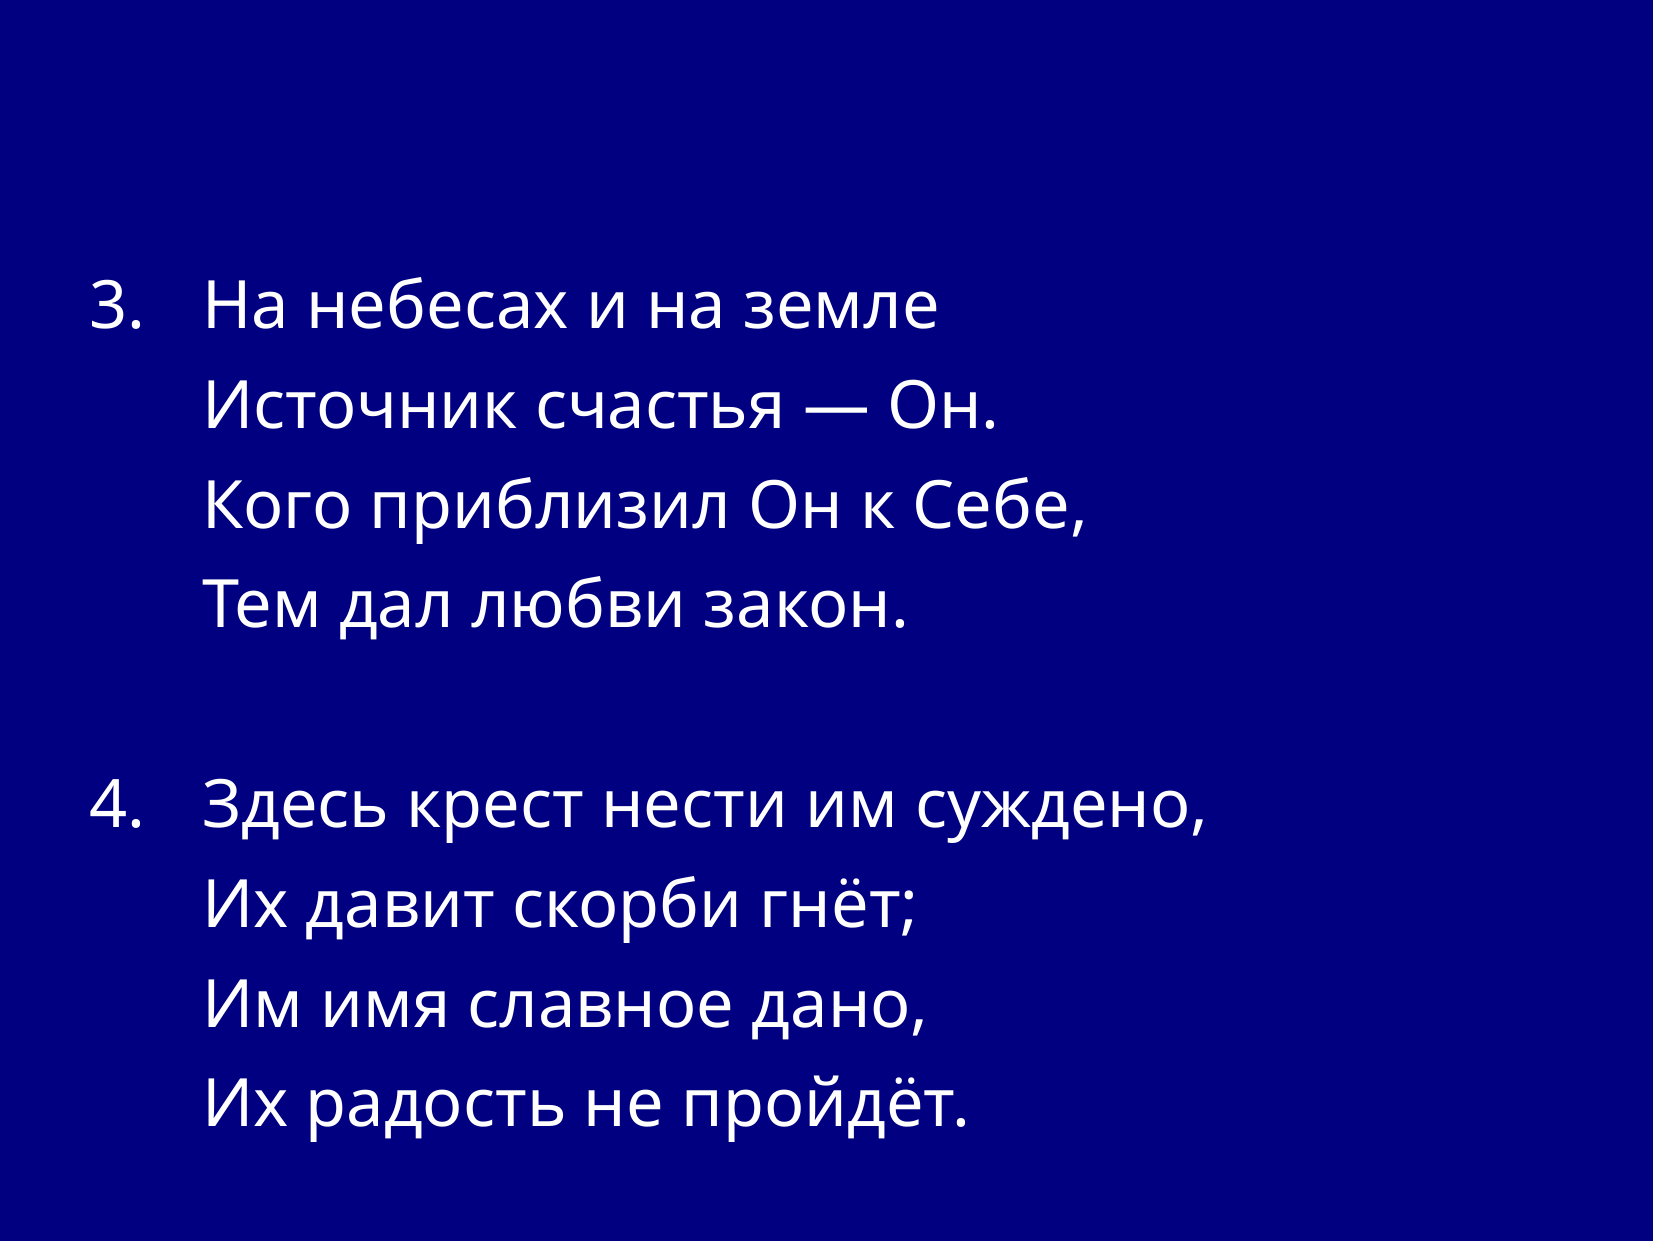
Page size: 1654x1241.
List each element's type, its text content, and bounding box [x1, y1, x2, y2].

text_box 3. На небесах и на земле Источник счастья — Он. Кого приблизил Он к Себе, Тем дал любви закон. 4. Здесь крест нести им суждено, Их давит скорби гнёт; Им имя славное дано, Их радость не пройдёт. [75, 150, 1576, 1163]
